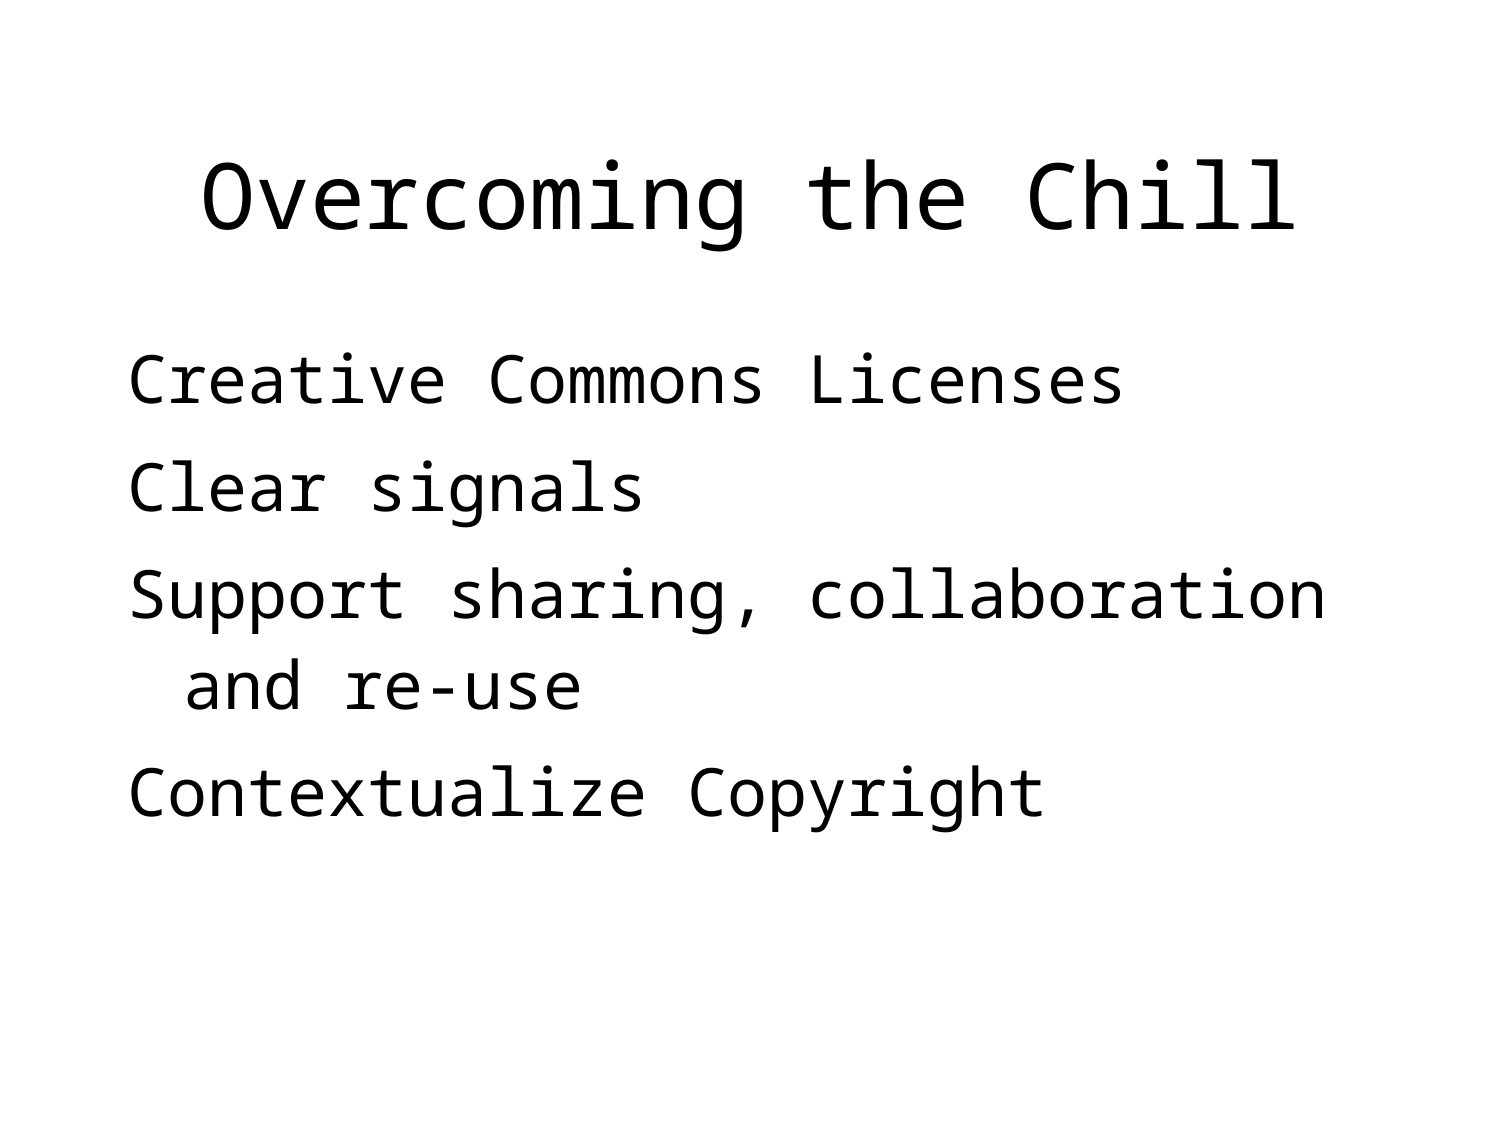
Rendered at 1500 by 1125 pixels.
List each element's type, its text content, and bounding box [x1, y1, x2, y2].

list Creative Commons Licenses Clear signals Support sharing, collaboration and re-use Contextualize Copyright [112, 324, 1388, 1001]
title Overcoming the Chill [112, 99, 1388, 288]
